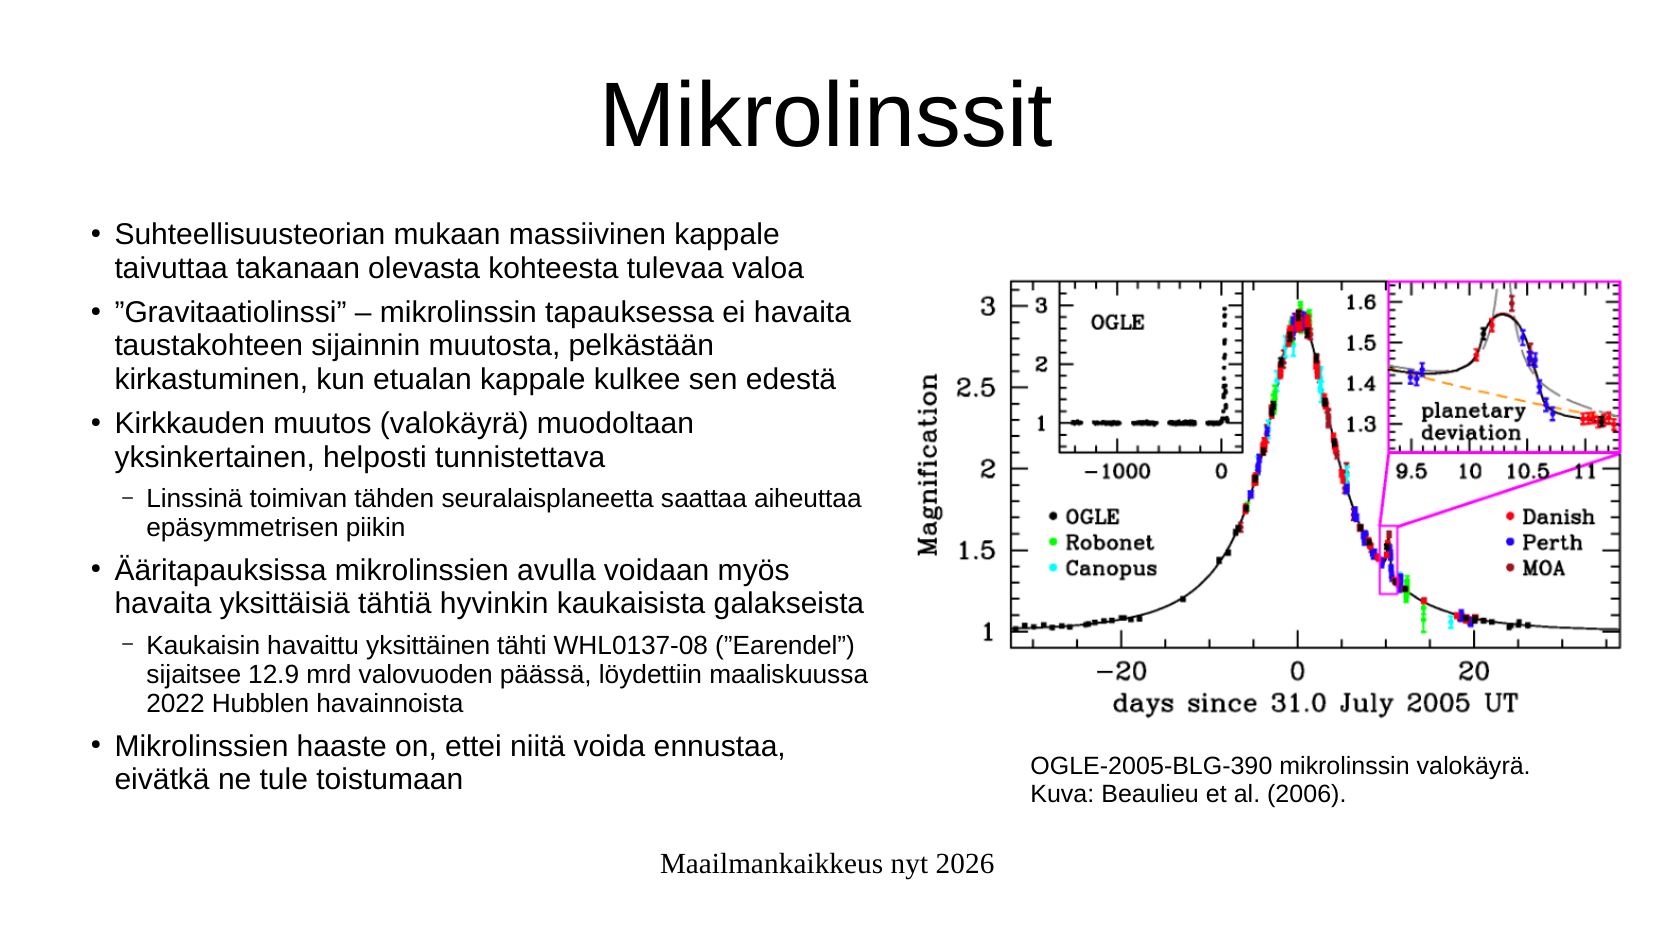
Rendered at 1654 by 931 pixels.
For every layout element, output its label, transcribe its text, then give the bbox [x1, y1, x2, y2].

title Mikrolinssit [82, 37, 1571, 193]
text_box OGLE-2005-BLG-390 mikrolinssin valokäyrä. Kuva: Beaulieu et al. (2006). [1015, 744, 1547, 815]
list Suhteellisuusteorian mukaan massiivinen kappale taivuttaa takanaan olevasta kohteesta tulevaa valoa ”Gravitaatiolinssi” – mikrolinssin tapauksessa ei havaita taustakohteen sijainnin muutosta, pelkästään kirkastuminen, kun etualan kappale kulkee sen edestä Kirkkauden muutos (valokäyrä) muodoltaan yksinkertainen, helposti tunnistettava Linssinä toimivan tähden seuralaisplaneetta saattaa aiheuttaa epäsymmetrisen piikin Ääritapauksissa mikrolinssien avulla voidaan myös havaita yksittäisiä tähtiä hyvinkin kaukaisista galakseista Kaukaisin havaittu yksittäinen tähti WHL0137-08 (”Earendel”) sijaitsee 12.9 mrd valovuoden päässä, löydettiin maaliskuussa 2022 Hubblen havainnoista Mikrolinssien haaste on, ettei niitä voida ennustaa, eivätkä ne tule toistumaan [82, 217, 875, 815]
picture [871, 251, 1654, 721]
